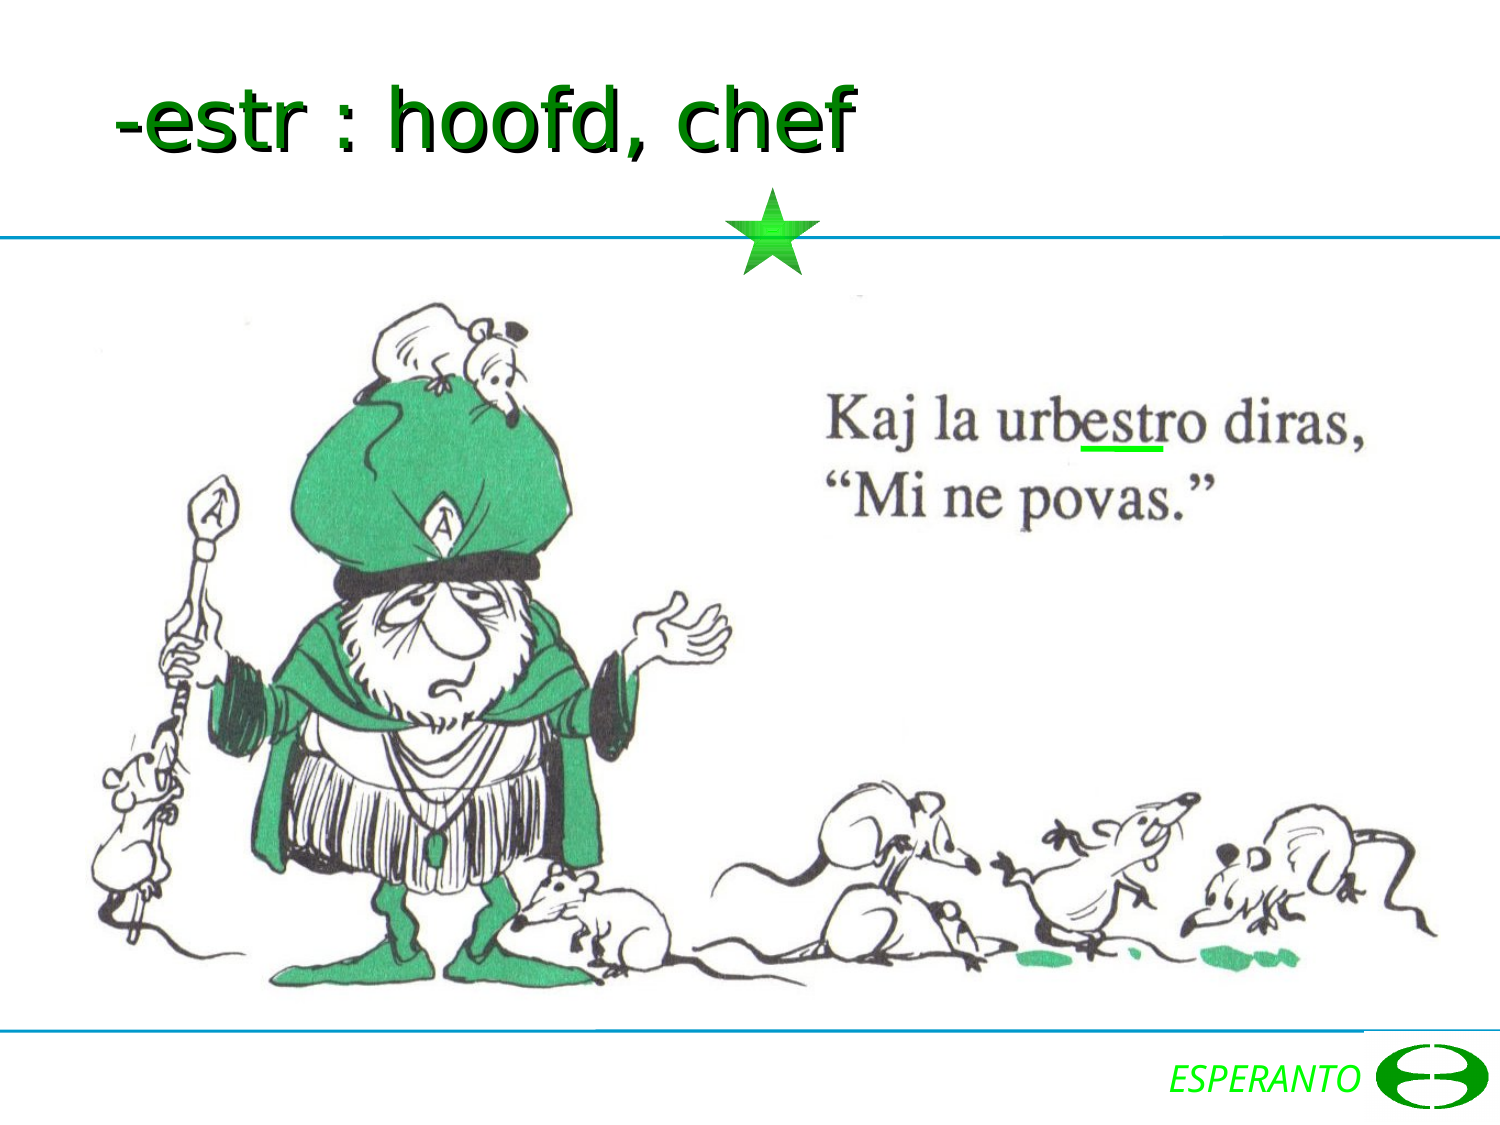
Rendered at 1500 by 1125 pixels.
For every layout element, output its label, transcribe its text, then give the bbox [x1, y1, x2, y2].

picture [1364, 1032, 1500, 1122]
title -estr : hoofd, chef [112, 5, 1448, 245]
picture [85, 295, 1441, 1009]
